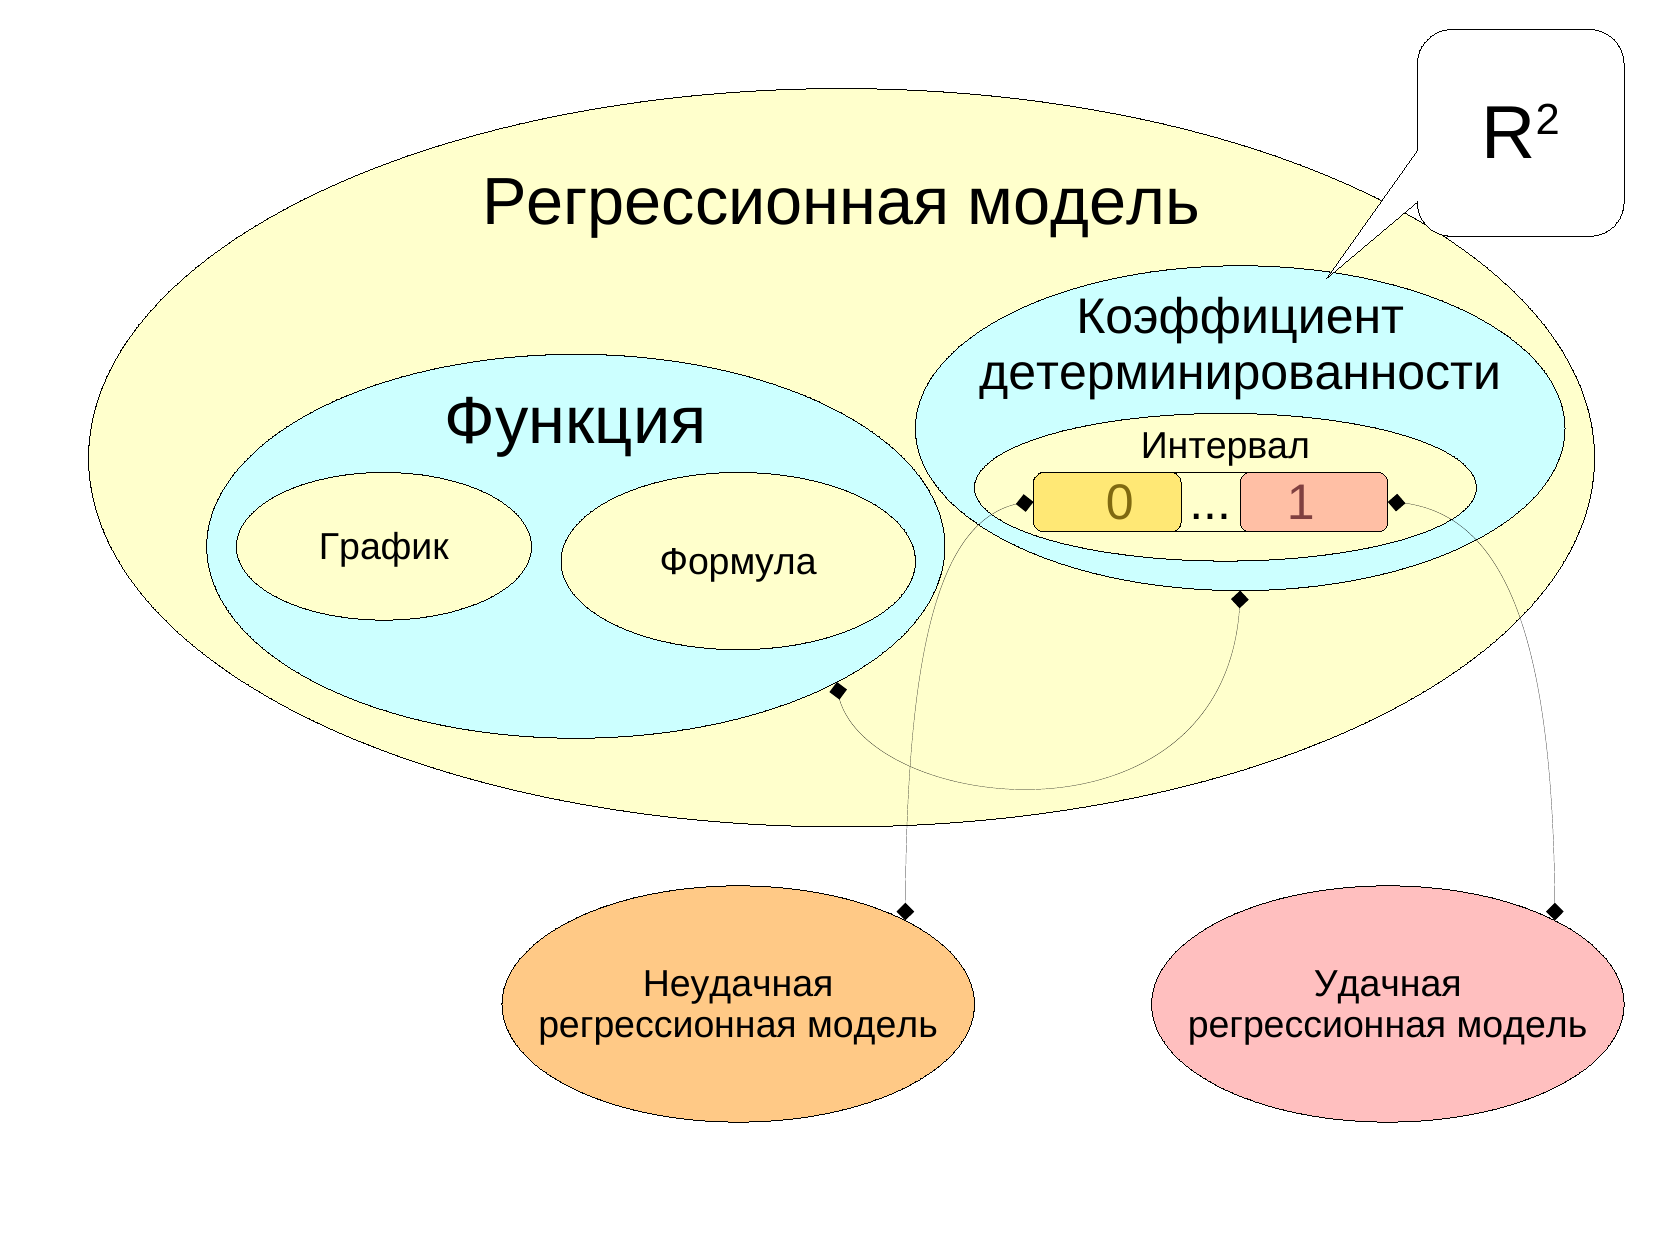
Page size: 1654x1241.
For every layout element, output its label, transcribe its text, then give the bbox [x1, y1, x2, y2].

text_box [1240, 472, 1388, 532]
text_box Коэффициент детерминированности [915, 265, 1566, 540]
text_box Регрессионная модель [88, 88, 1381, 827]
text_box [1033, 472, 1182, 532]
text_box Регрессионная модель [908, 541, 1519, 826]
text_box Формула [561, 472, 916, 650]
text_box Функция [206, 354, 945, 739]
text_box Регрессионная модель [1336, 213, 1595, 617]
text_box Удачная регрессионная модель [1151, 885, 1625, 1123]
text_box Регрессионная модель [911, 526, 1239, 789]
text_box Неудачная регрессионная модель [501, 885, 975, 1123]
text_box Интервал [974, 413, 1477, 519]
text_box Коэффициент детерминированности [979, 516, 1476, 591]
text_box График [236, 472, 532, 621]
text_box 0 ... 1 [1175, 472, 1246, 532]
text_box Интервал [992, 504, 1451, 562]
text_box R2 [1326, 29, 1625, 279]
